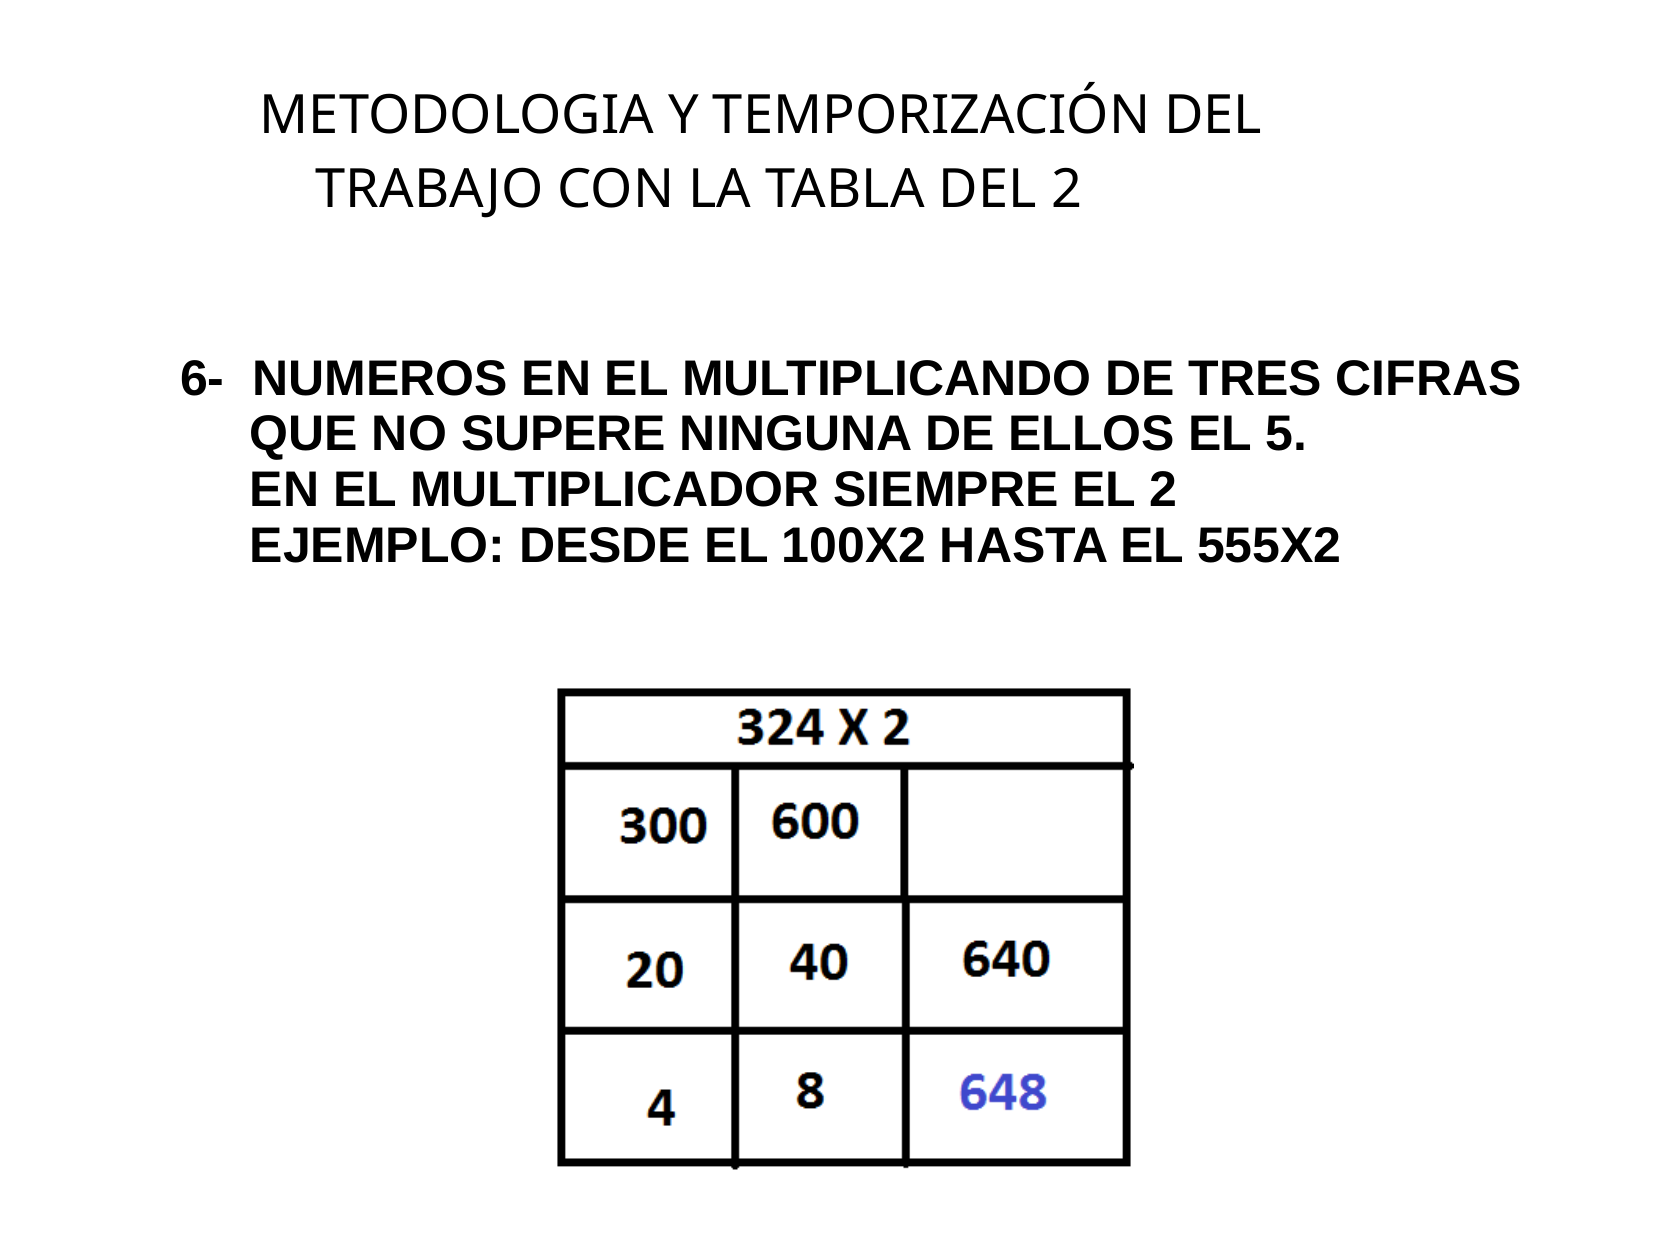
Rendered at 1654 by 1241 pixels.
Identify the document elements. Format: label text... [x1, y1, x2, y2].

picture [553, 684, 1134, 1176]
text_box 6- NUMEROS EN EL MULTIPLICANDO DE TRES CIFRAS QUE NO SUPERE NINGUNA DE ELLOS EL 5. EN EL MULTIPLICADOR SIEMPRE EL 2 EJEMPLO: DESDE EL 100X2 HASTA EL 555X2 [165, 342, 1579, 586]
text_box METODOLOGIA Y TEMPORIZACIÓN DEL TRABAJO CON LA TABLA DEL 2 [244, 67, 1334, 229]
